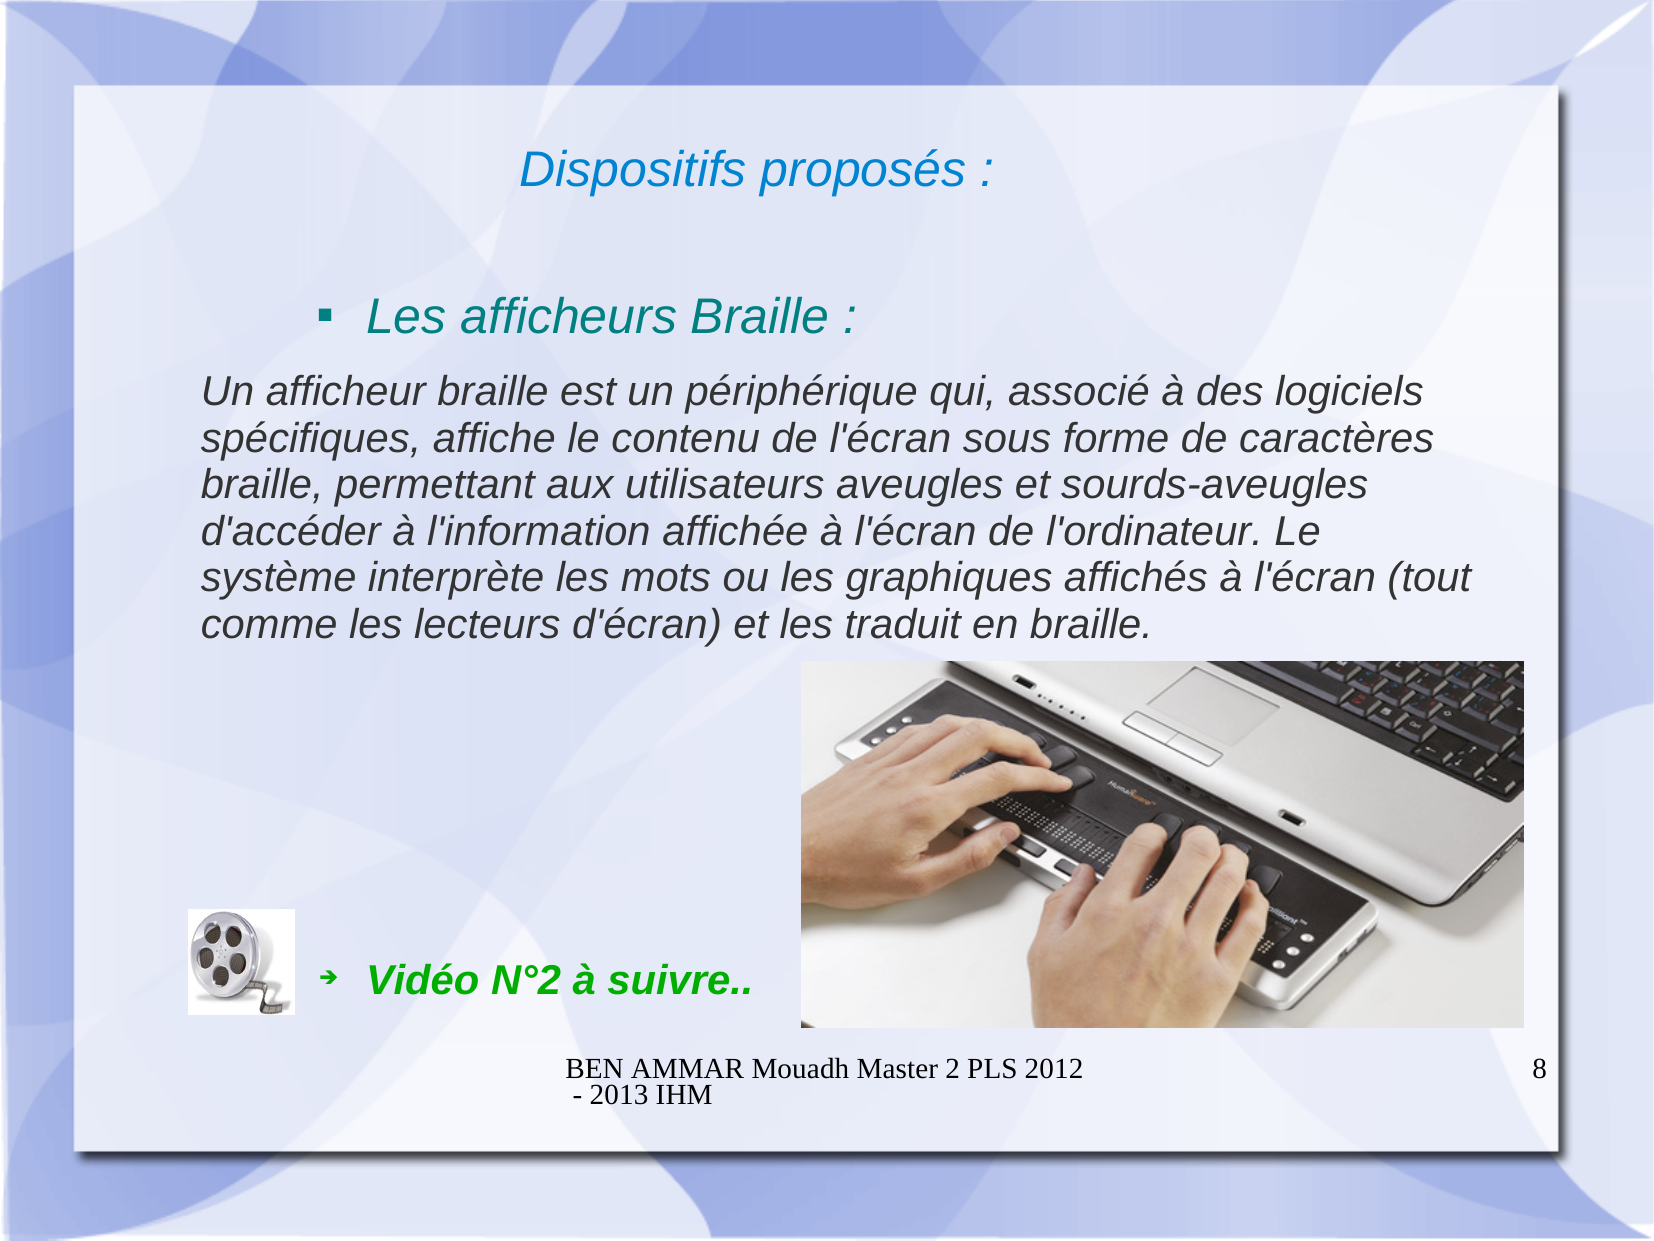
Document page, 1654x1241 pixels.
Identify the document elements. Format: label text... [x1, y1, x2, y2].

list Dispositifs proposés : Les afficheurs Braille : Un afficheur braille est un périphérique qui, associé à des logiciels spécifiques, affiche le contenu de l'écran sous forme de caractères braille, permettant aux utilisateurs aveugles et sourds-aveugles d'accéder à l'information affichée à l'écran de l'ordinateur. Le système interprète les mots ou les graphiques affichés à l'écran (tout comme les lecteurs d'écran) et les traduit en braille. Vidéo N°2 à suivre.. [129, 141, 1489, 1004]
picture [0, 0, 1654, 1241]
